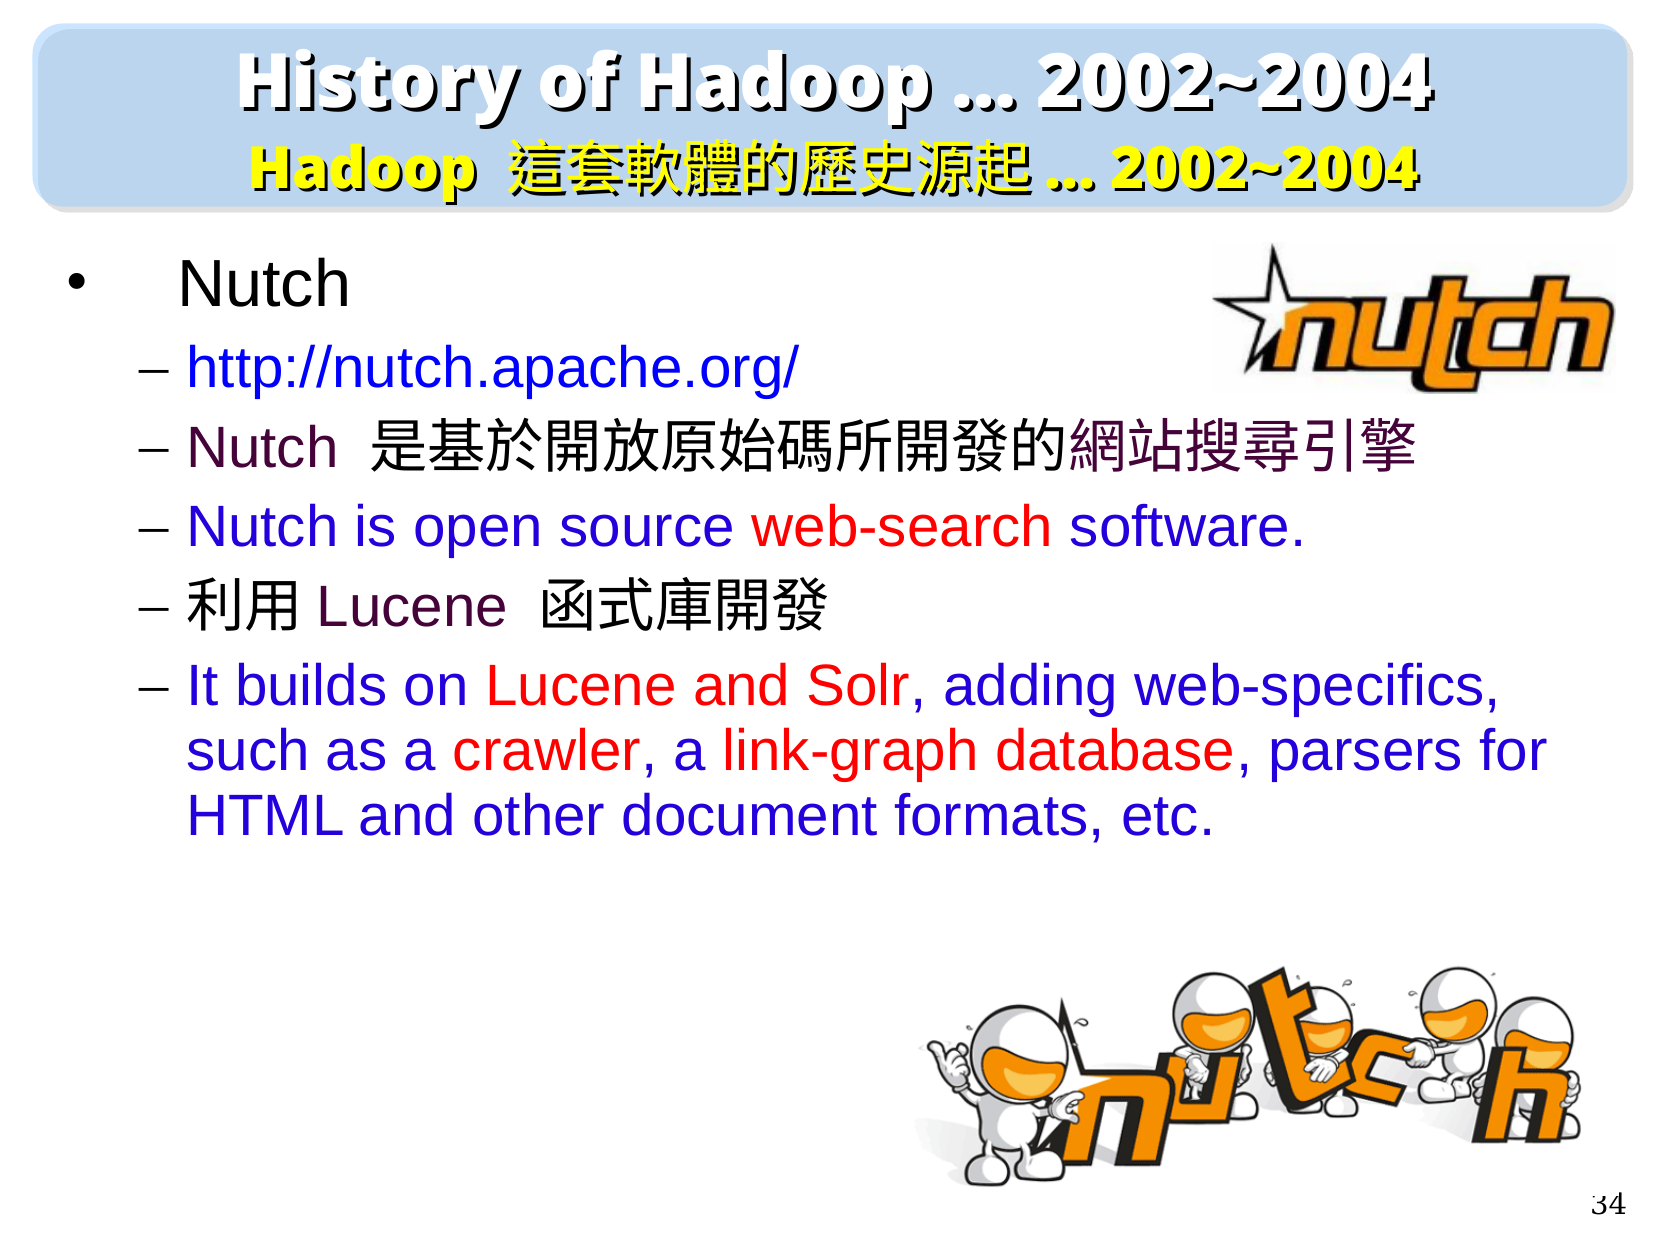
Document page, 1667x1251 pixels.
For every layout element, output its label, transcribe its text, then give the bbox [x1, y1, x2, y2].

text_box [32, 23, 1628, 207]
picture [1212, 242, 1616, 394]
title History of Hadoop … 2002~2004 Hadoop 這套軟體的歷史源起... 2002~2004 [124, 18, 1542, 204]
picture [890, 956, 1619, 1196]
list Nutch http://nutch.apache.org/ Nutch 是基於開放原始碼所開發的網站搜尋引擎 Nutch is open source web-search software. 利用Lucene 函式庫開發 It builds on Lucene and Solr, adding web-specifics, such as a crawler, a link-graph database, parsers for HTML and other document formats, etc. [64, 242, 1612, 1068]
